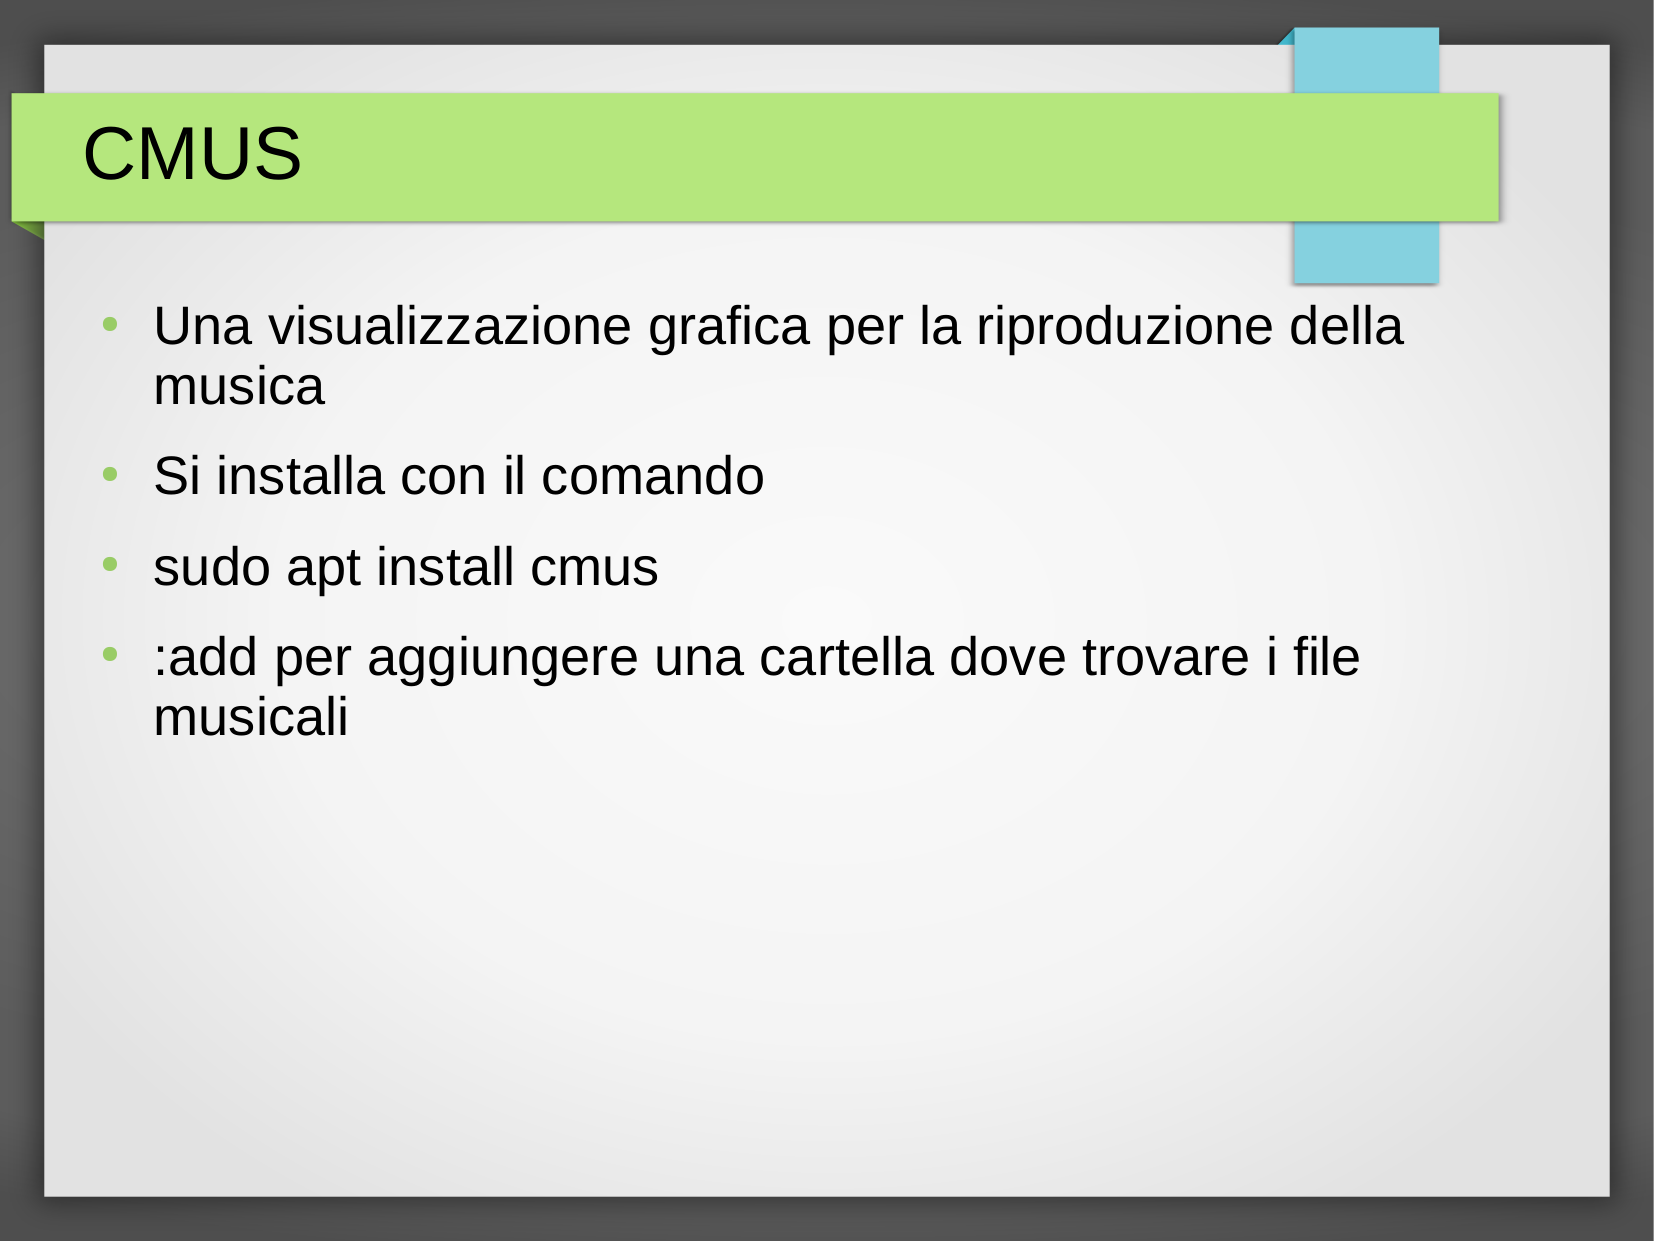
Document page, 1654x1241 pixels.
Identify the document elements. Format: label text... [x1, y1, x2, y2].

title CMUS [82, 94, 1264, 213]
picture [0, 0, 1654, 1241]
list Una visualizzazione grafica per la riproduzione della musica Si installa con il comando sudo apt install cmus :add per aggiungere una cartella dove trovare i file musicali [82, 295, 1571, 1015]
